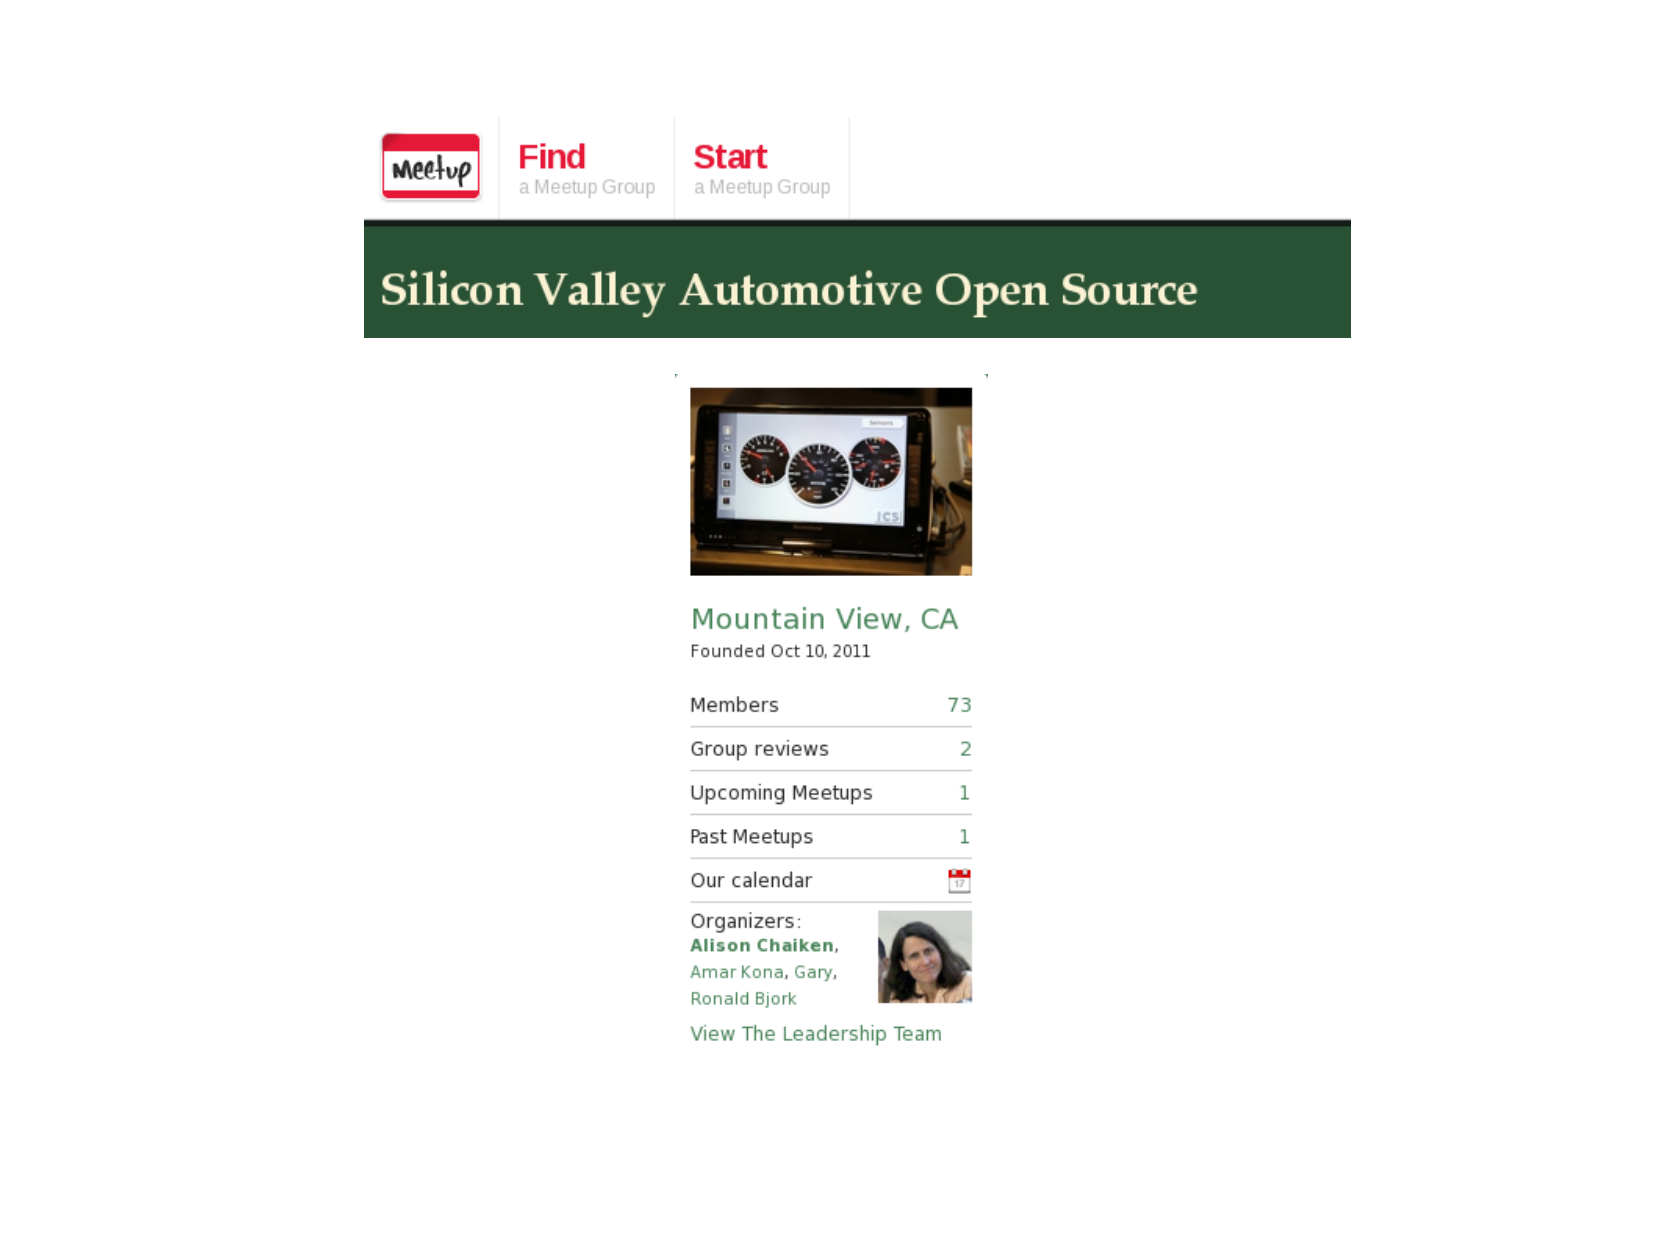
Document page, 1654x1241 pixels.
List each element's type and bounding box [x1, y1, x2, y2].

picture [364, 117, 1351, 338]
picture [675, 374, 988, 1055]
